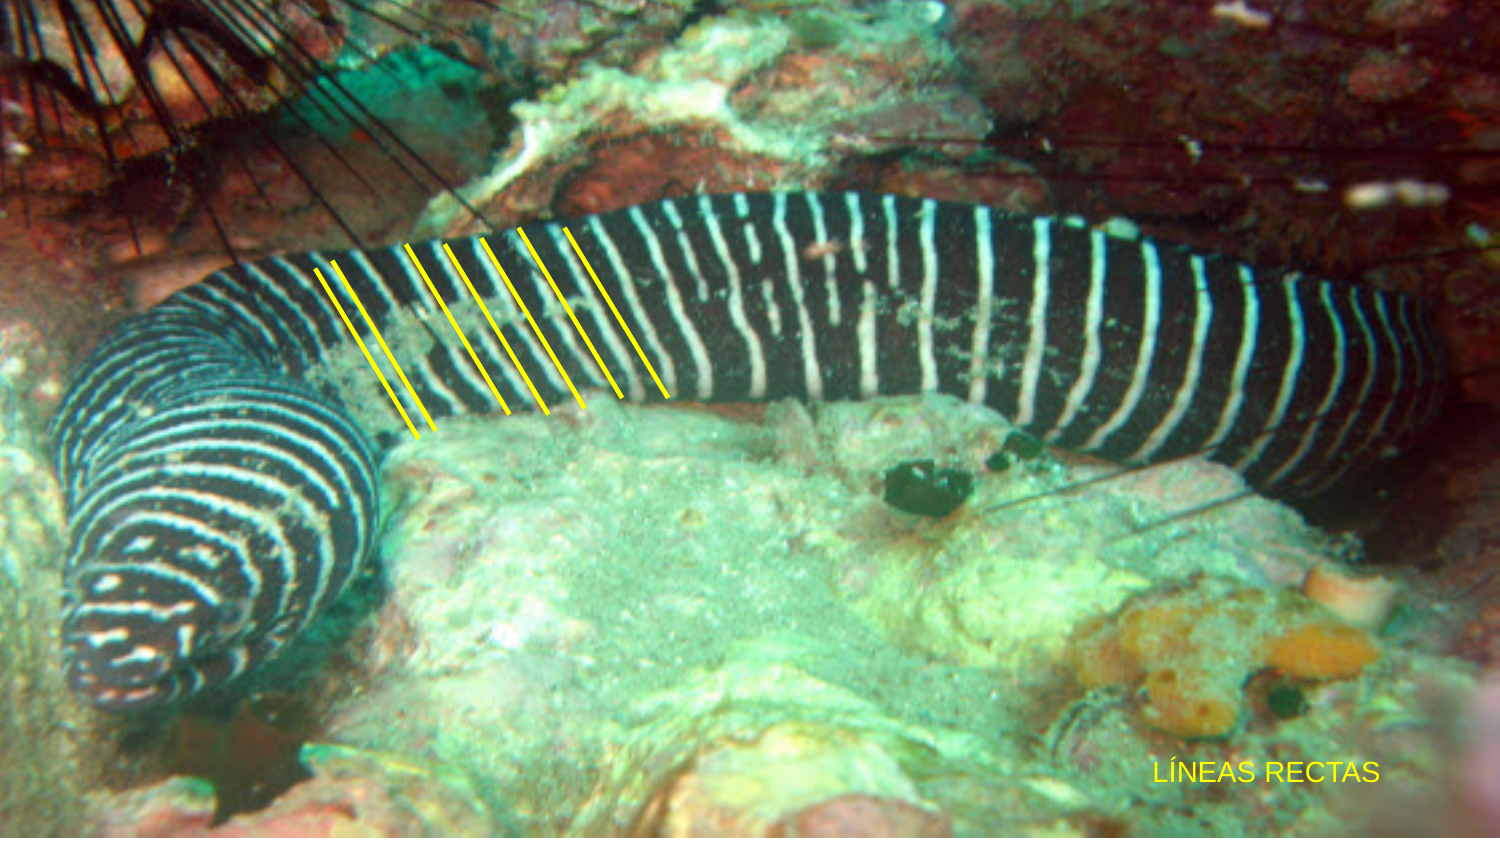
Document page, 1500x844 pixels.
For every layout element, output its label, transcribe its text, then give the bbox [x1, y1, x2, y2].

text_box LÍNEAS RECTAS [1074, 746, 1459, 778]
picture [0, 0, 1500, 838]
